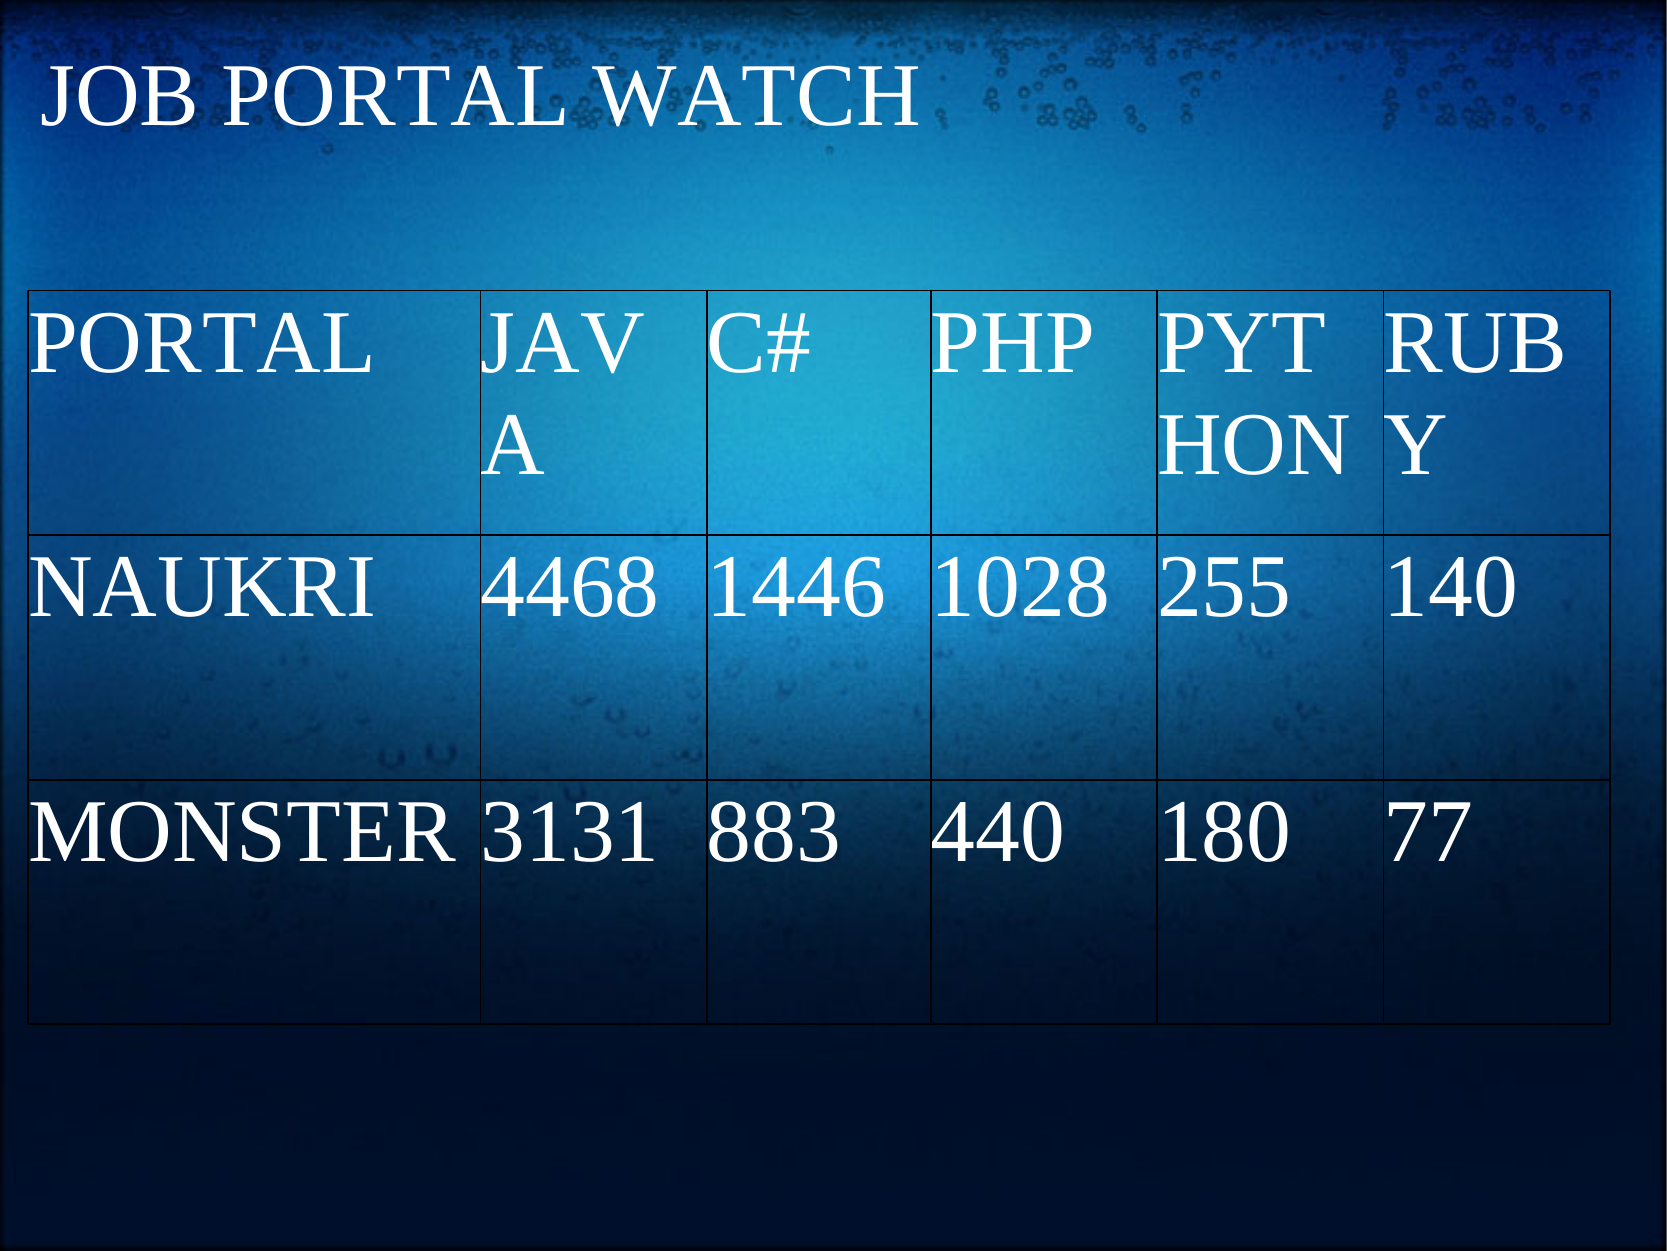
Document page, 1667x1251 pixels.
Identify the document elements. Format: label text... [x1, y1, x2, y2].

text_box C# [707, 291, 930, 535]
text_box JAVA [481, 291, 706, 535]
text_box 1028 [931, 536, 1157, 779]
text_box MONSTER [29, 780, 480, 1024]
text_box 77 [1384, 780, 1609, 1024]
text_box [1383, 779, 1610, 1025]
picture [0, 0, 1667, 1251]
text_box 3131 [481, 780, 706, 1024]
text_box 180 [1158, 780, 1383, 1024]
text_box 140 [1384, 536, 1609, 779]
text_box PYTHON [1158, 291, 1383, 535]
text_box 4468 [481, 536, 706, 779]
text_box PHP [931, 291, 1157, 535]
text_box NAUKRI [29, 536, 480, 779]
text_box PORTAL [29, 291, 480, 535]
text_box 440 [931, 780, 1157, 1024]
text_box 883 [707, 780, 930, 1024]
text_box RUBY [1384, 291, 1609, 535]
text_box JAVA [500, 421, 520, 450]
text_box 255 [1158, 536, 1383, 779]
title JOB PORTAL WATCH [40, 50, 1627, 201]
text_box 1446 [707, 536, 930, 779]
